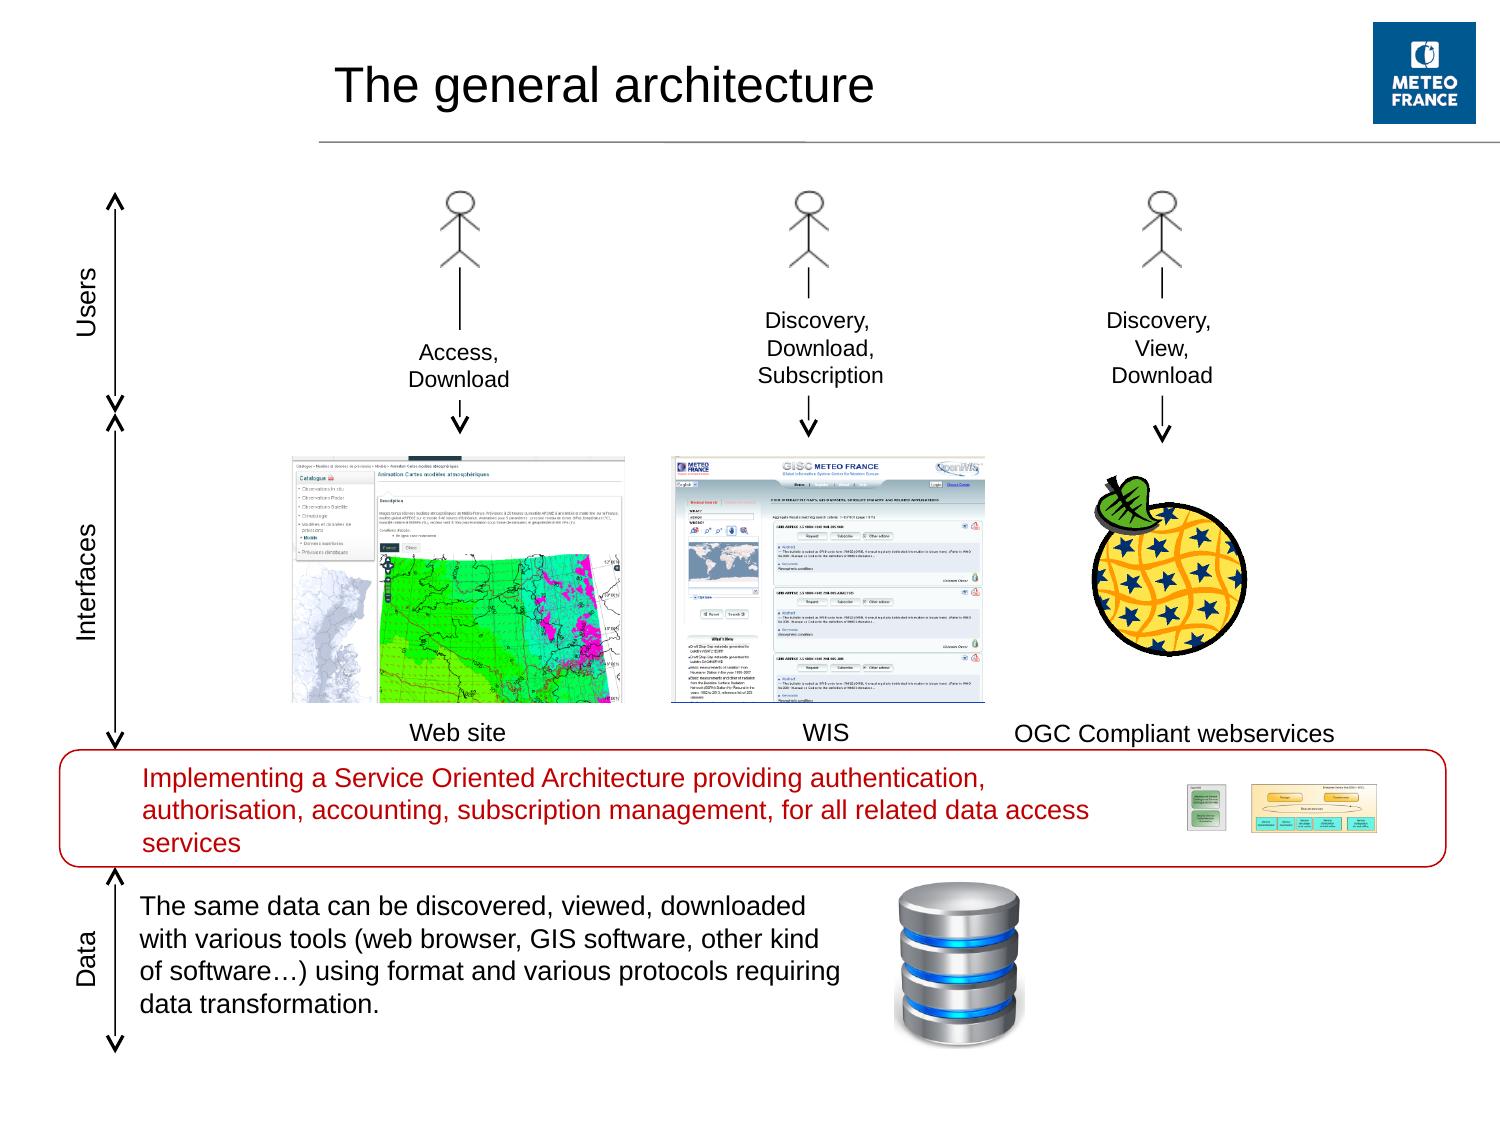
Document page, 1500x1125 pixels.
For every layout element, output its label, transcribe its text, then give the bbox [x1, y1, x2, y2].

text_box Users [60, 252, 109, 353]
text_box OGC Compliant webservices [999, 709, 1351, 749]
picture [1373, 22, 1476, 124]
picture [1187, 784, 1377, 833]
text_box Discovery, Download, Subscription [742, 298, 899, 396]
picture [1047, 458, 1292, 700]
picture [440, 190, 480, 268]
picture [290, 456, 625, 703]
text_box Implementing a Service Oriented Architecture providing authentication, authorisation, accounting, subscription management, for all related data access services [127, 752, 1155, 865]
picture [789, 190, 829, 268]
picture [894, 880, 1025, 1049]
text_box Access, Download [393, 330, 525, 400]
text_box Discovery, View, Download [1091, 298, 1233, 396]
text_box WIS [787, 708, 865, 749]
picture [1142, 190, 1182, 268]
text_box The same data can be discovered, viewed, downloaded with various tools (web browser, GIS software, other kind of software…) using format and various protocols requiring data transformation. [124, 881, 860, 1026]
text_box [59, 749, 1446, 867]
text_box Interfaces [60, 509, 109, 658]
text_box Data [60, 916, 108, 1004]
title The general architecture [318, 49, 1424, 124]
picture [671, 456, 985, 703]
text_box Web site [394, 708, 522, 749]
